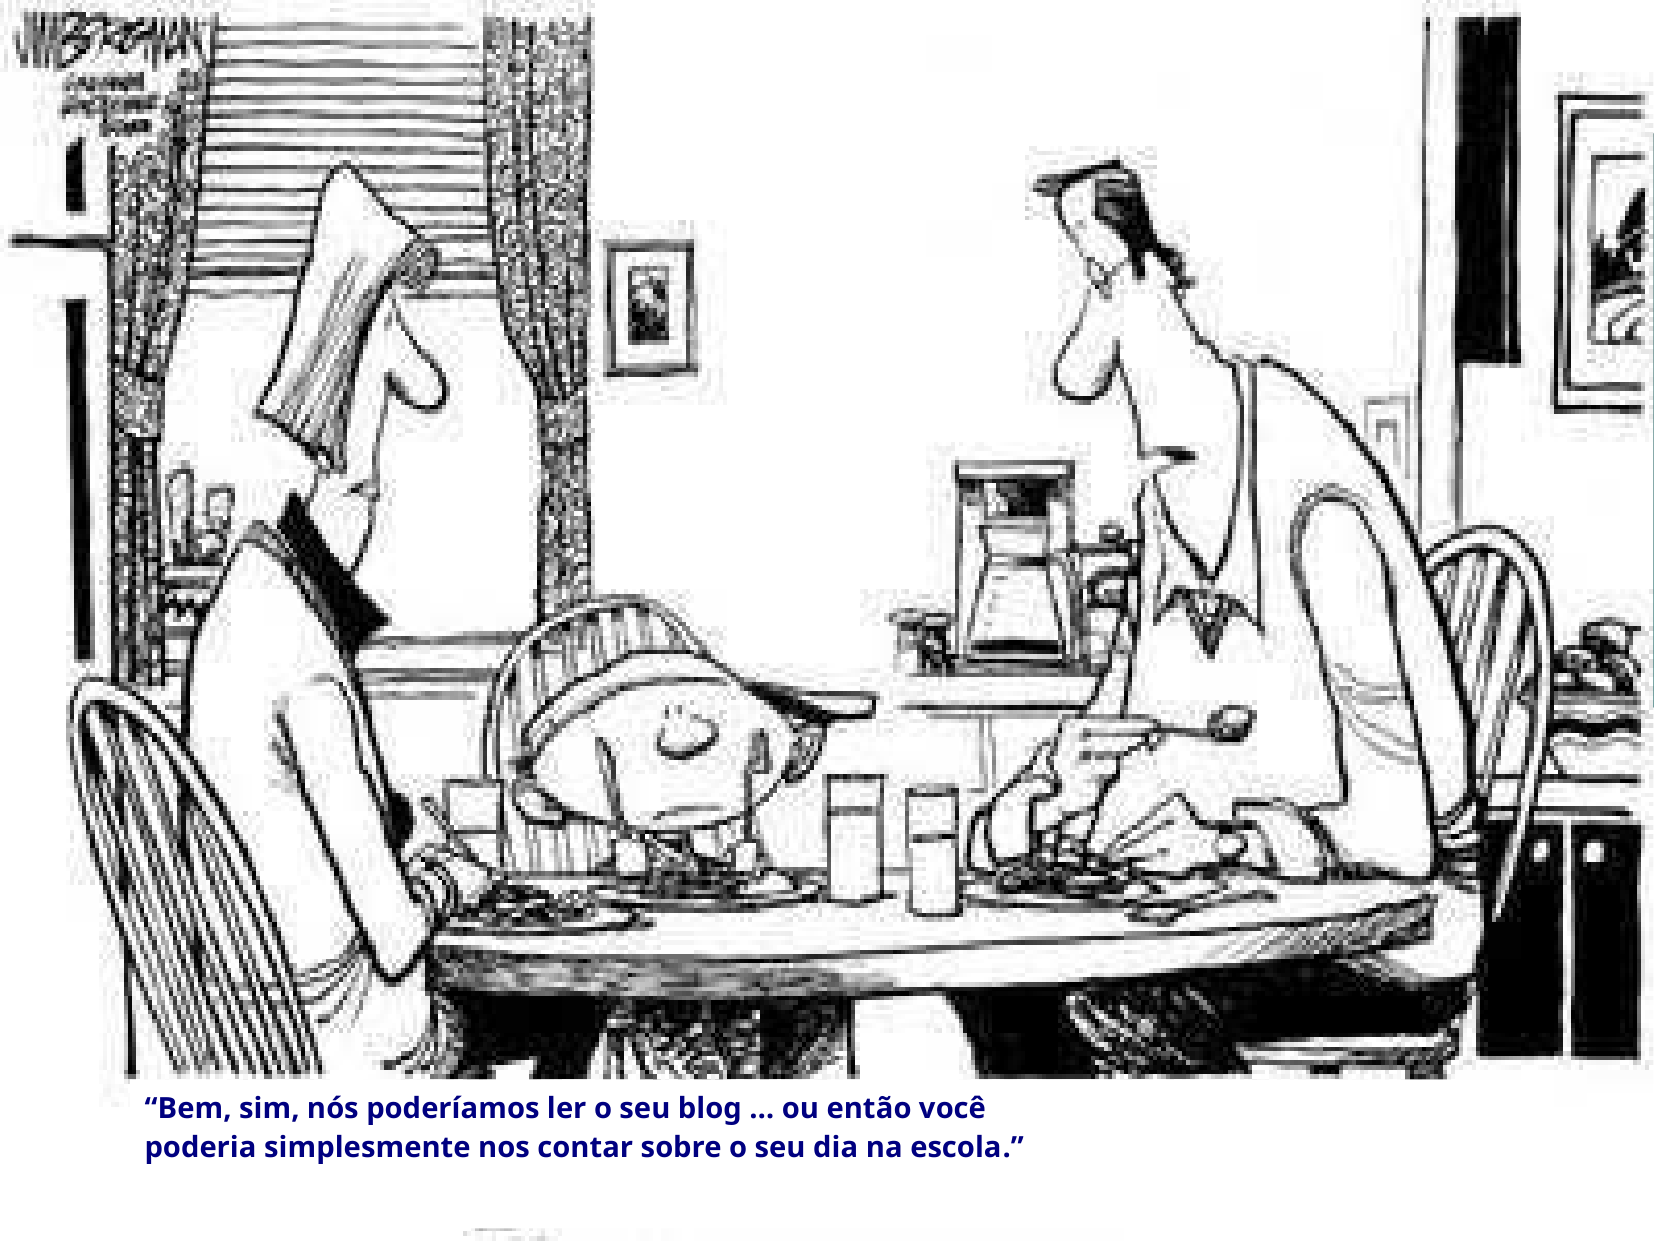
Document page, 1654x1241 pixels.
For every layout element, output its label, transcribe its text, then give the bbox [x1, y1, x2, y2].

picture [0, 0, 1654, 1241]
text_box “Bem, sim, nós poderíamos ler o seu blog … ou então você poderia simplesmente nos contar sobre o seu dia na escola.” [129, 1079, 1544, 1229]
